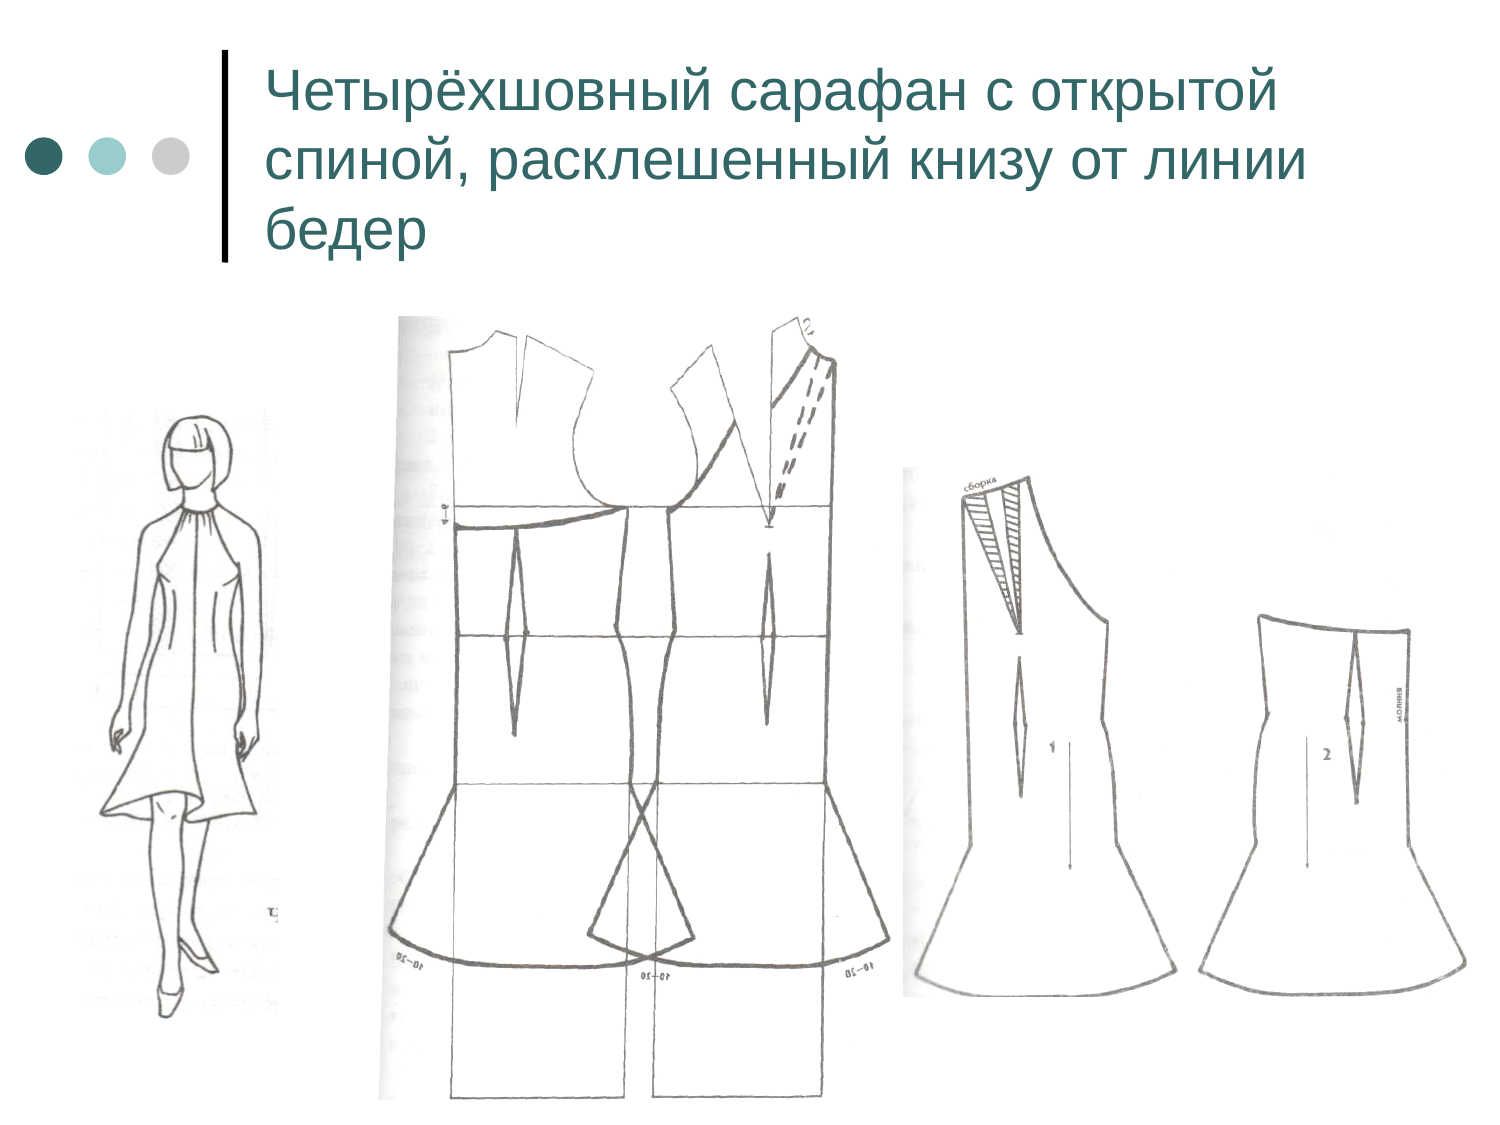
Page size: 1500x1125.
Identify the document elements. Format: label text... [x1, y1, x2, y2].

picture [377, 316, 894, 1100]
picture [76, 408, 278, 1019]
picture [903, 467, 1467, 997]
title Четырёхшовный сарафан с открытой спиной, расклешенный книзу от линии бедер [249, 31, 1401, 282]
